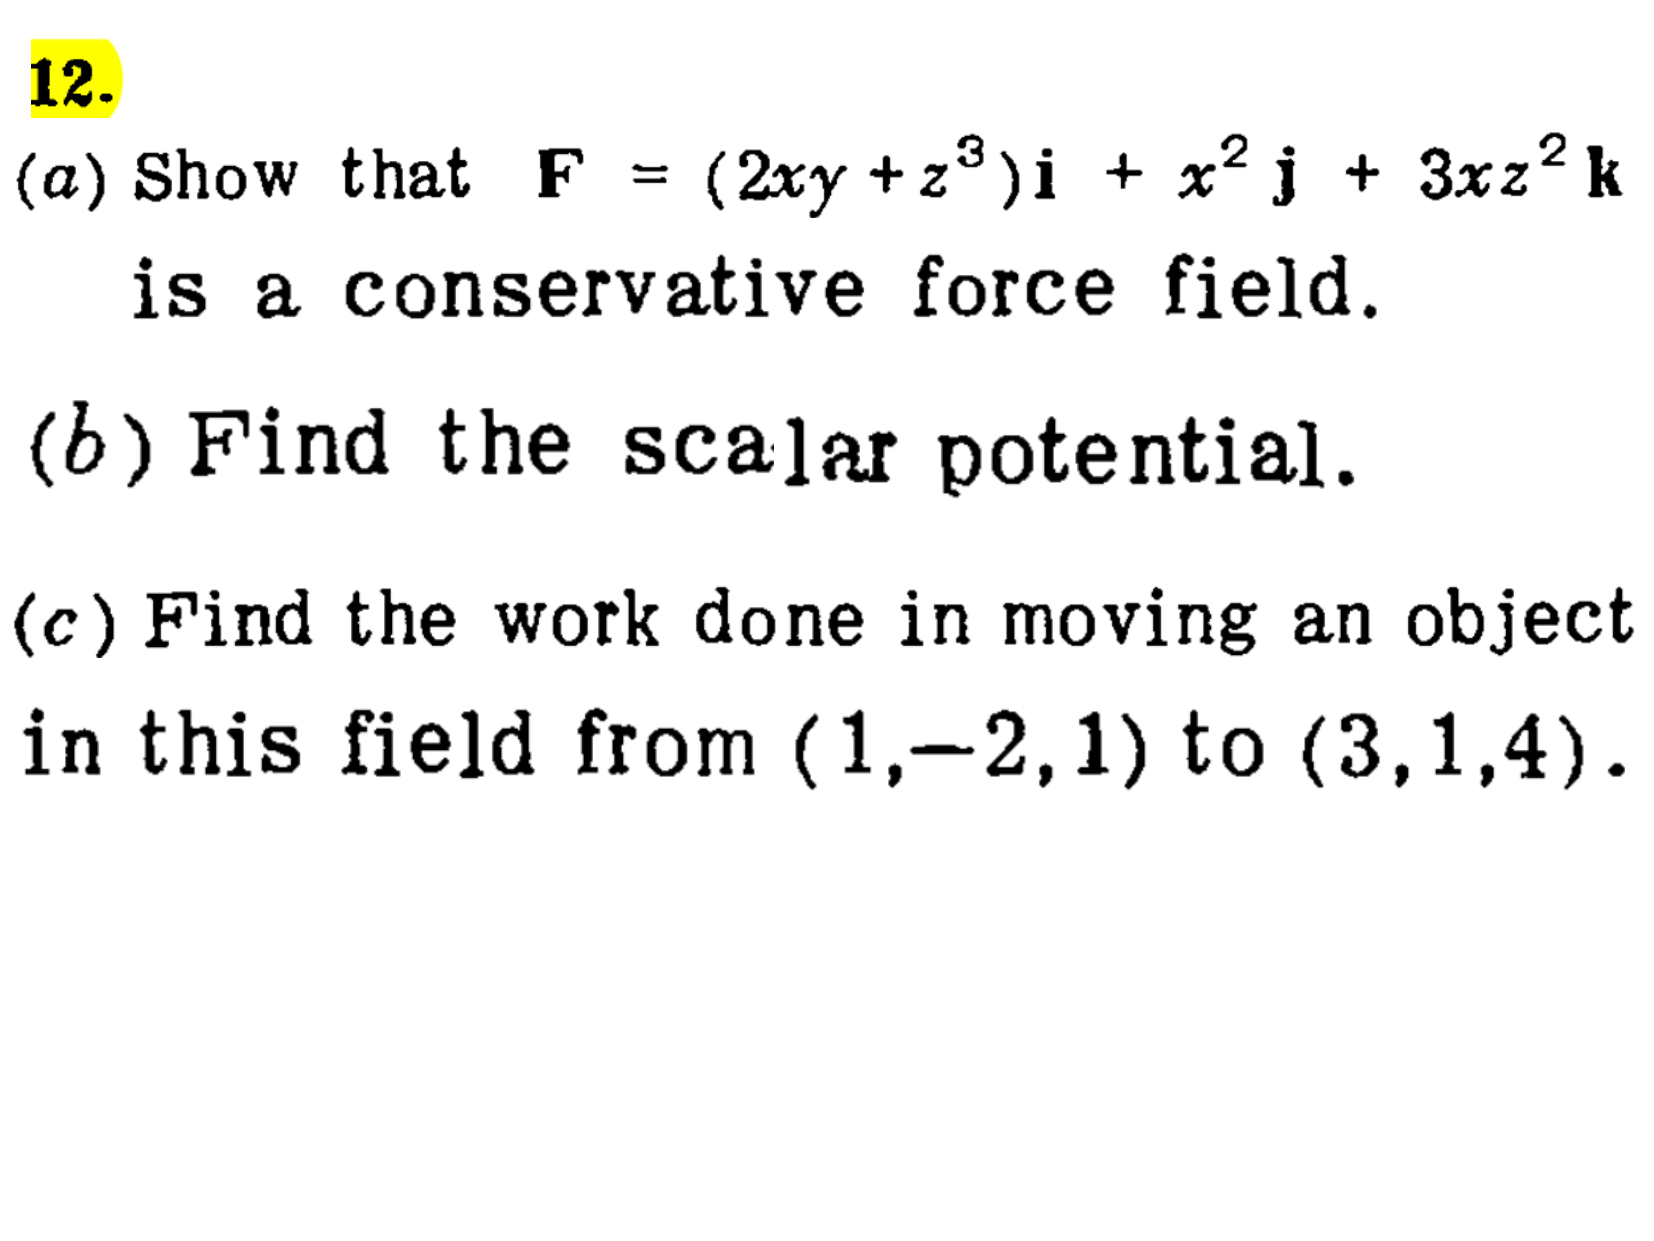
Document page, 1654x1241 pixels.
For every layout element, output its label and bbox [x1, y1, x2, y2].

picture [0, 684, 1654, 800]
picture [23, 377, 1359, 503]
picture [0, 566, 1654, 658]
picture [0, 14, 1654, 343]
